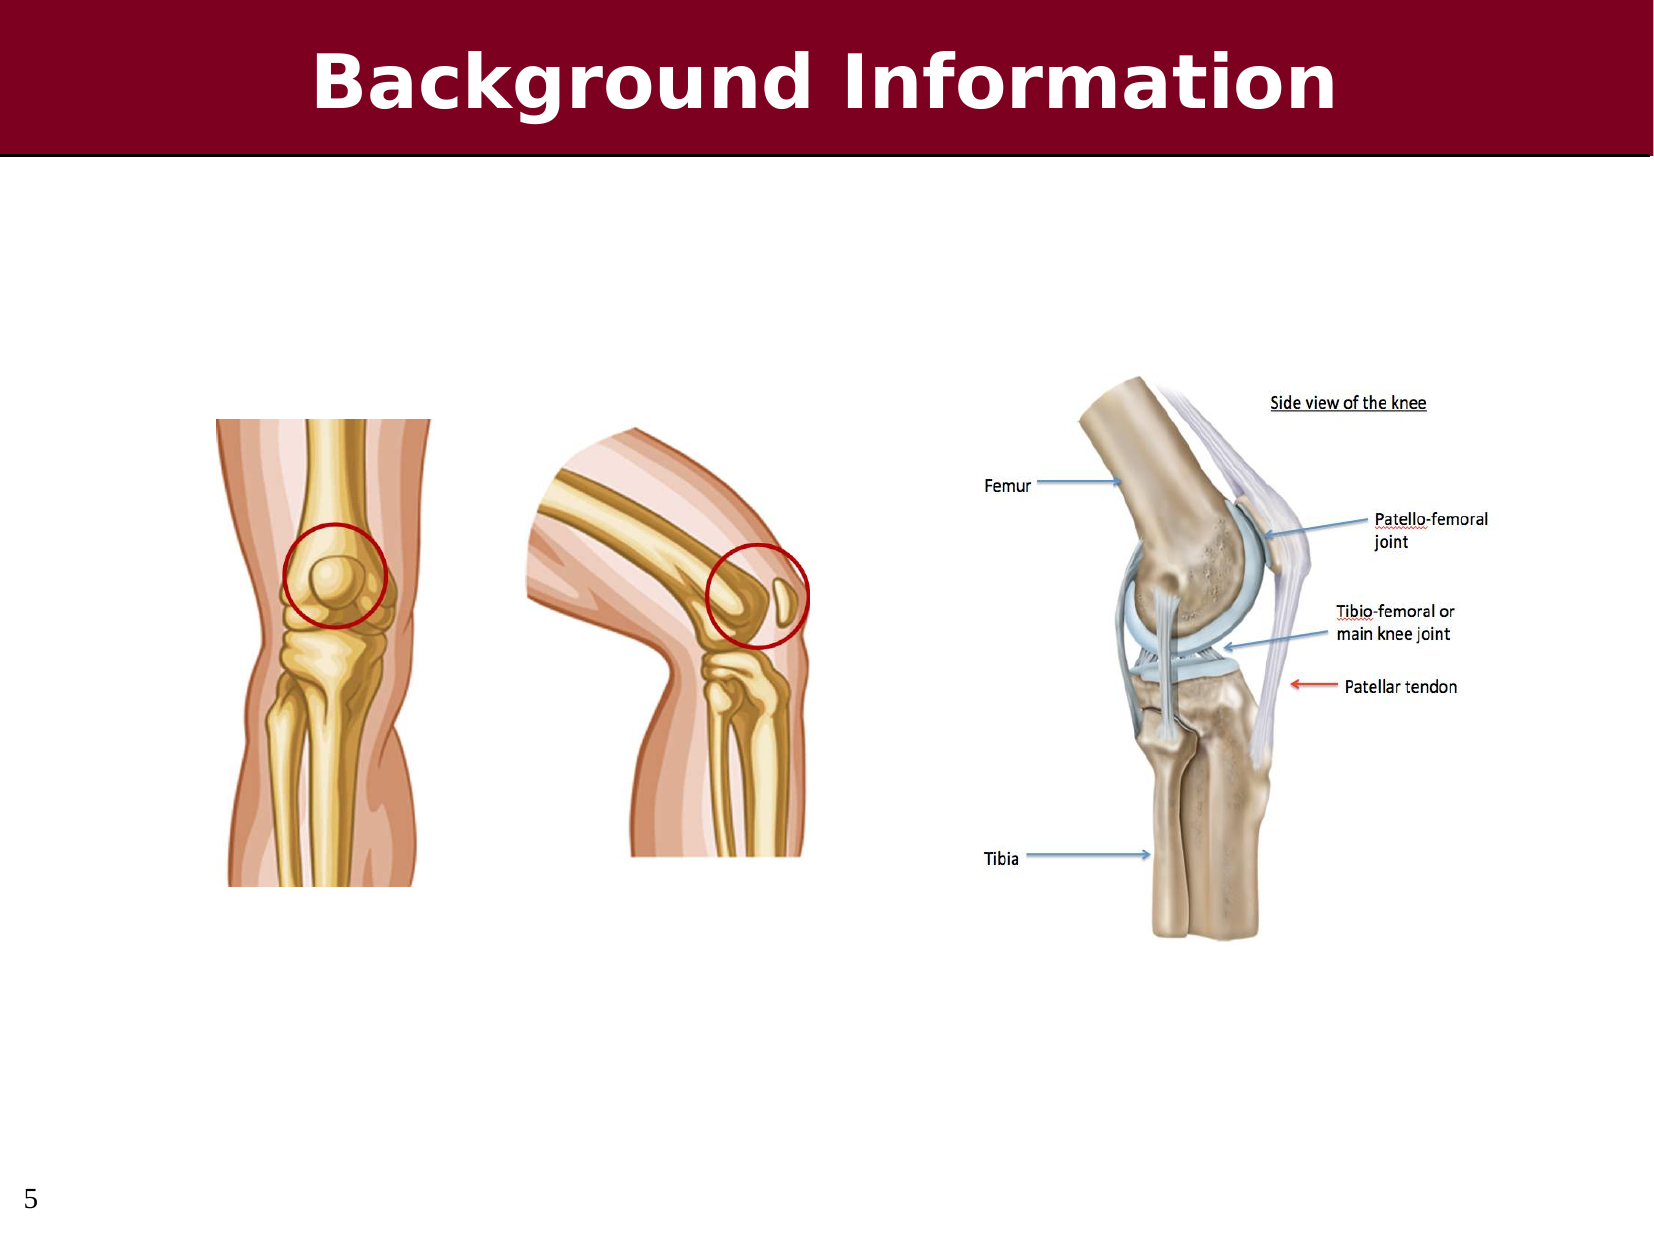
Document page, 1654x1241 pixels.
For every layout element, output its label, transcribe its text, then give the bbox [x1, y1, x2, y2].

picture [939, 374, 1516, 946]
picture [216, 419, 810, 887]
text_box [0, 0, 1654, 156]
text_box Background Information [0, 31, 1651, 134]
